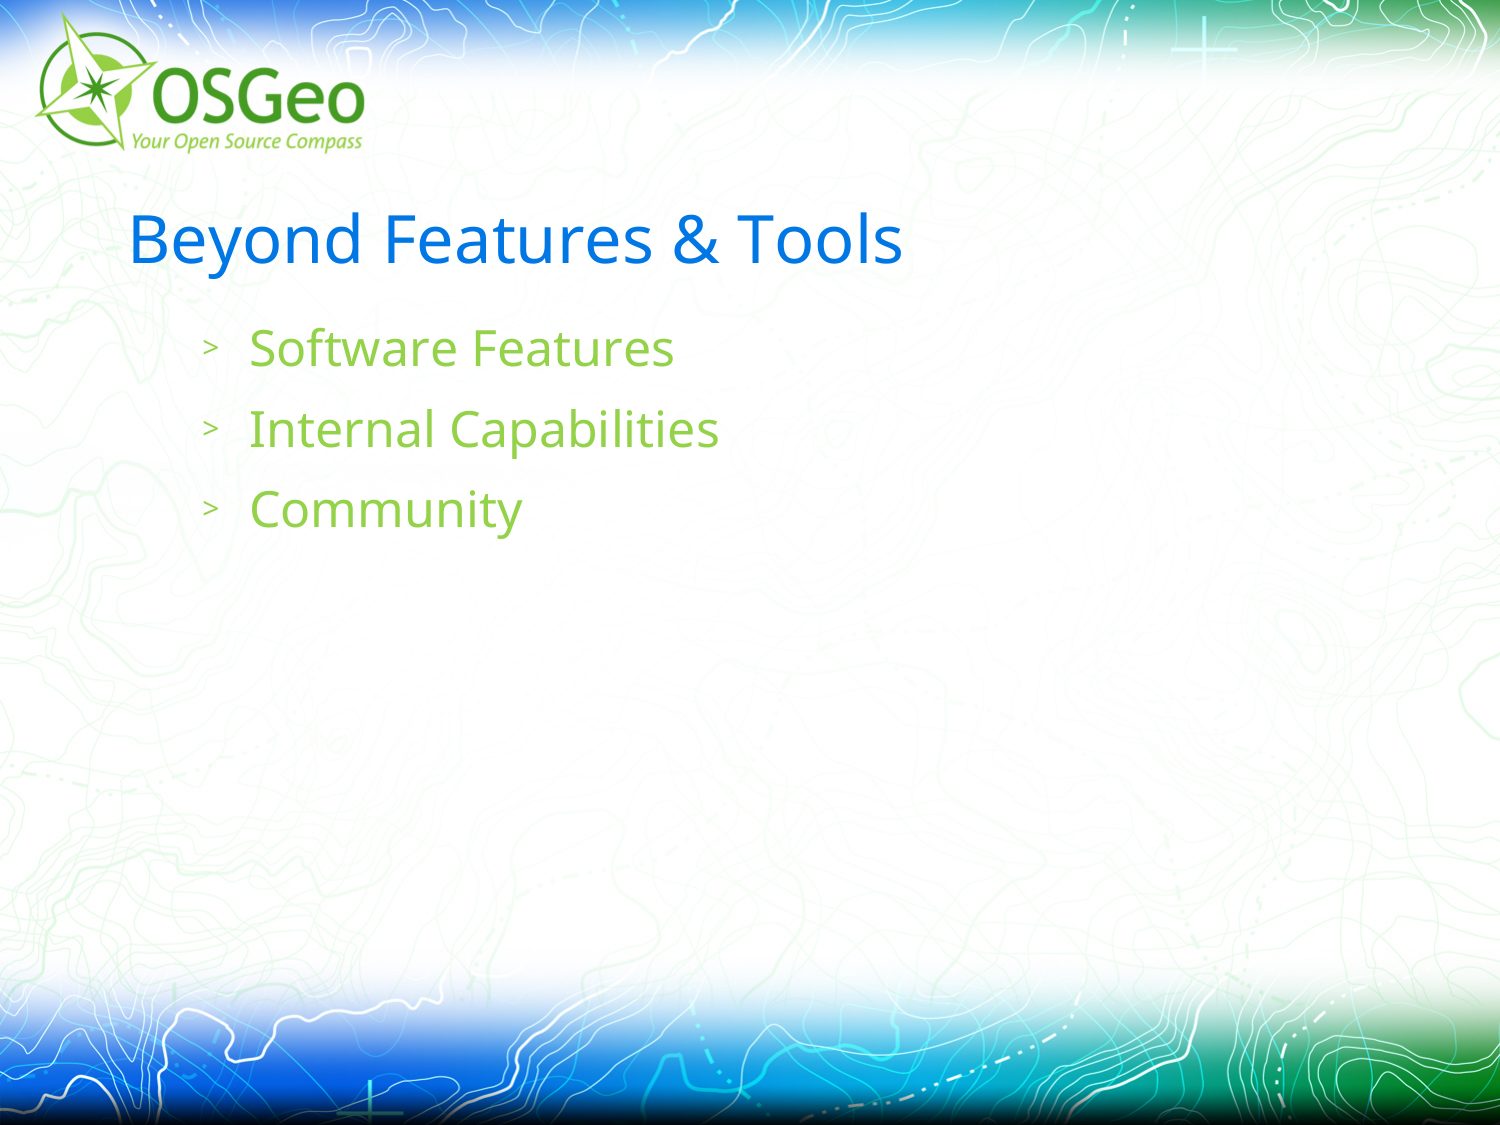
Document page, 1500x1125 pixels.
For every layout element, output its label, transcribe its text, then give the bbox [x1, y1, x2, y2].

list Software Features Internal Capabilities Community [112, 224, 1388, 968]
picture [0, 0, 1500, 1125]
title Beyond Features & Tools [112, 179, 1388, 224]
